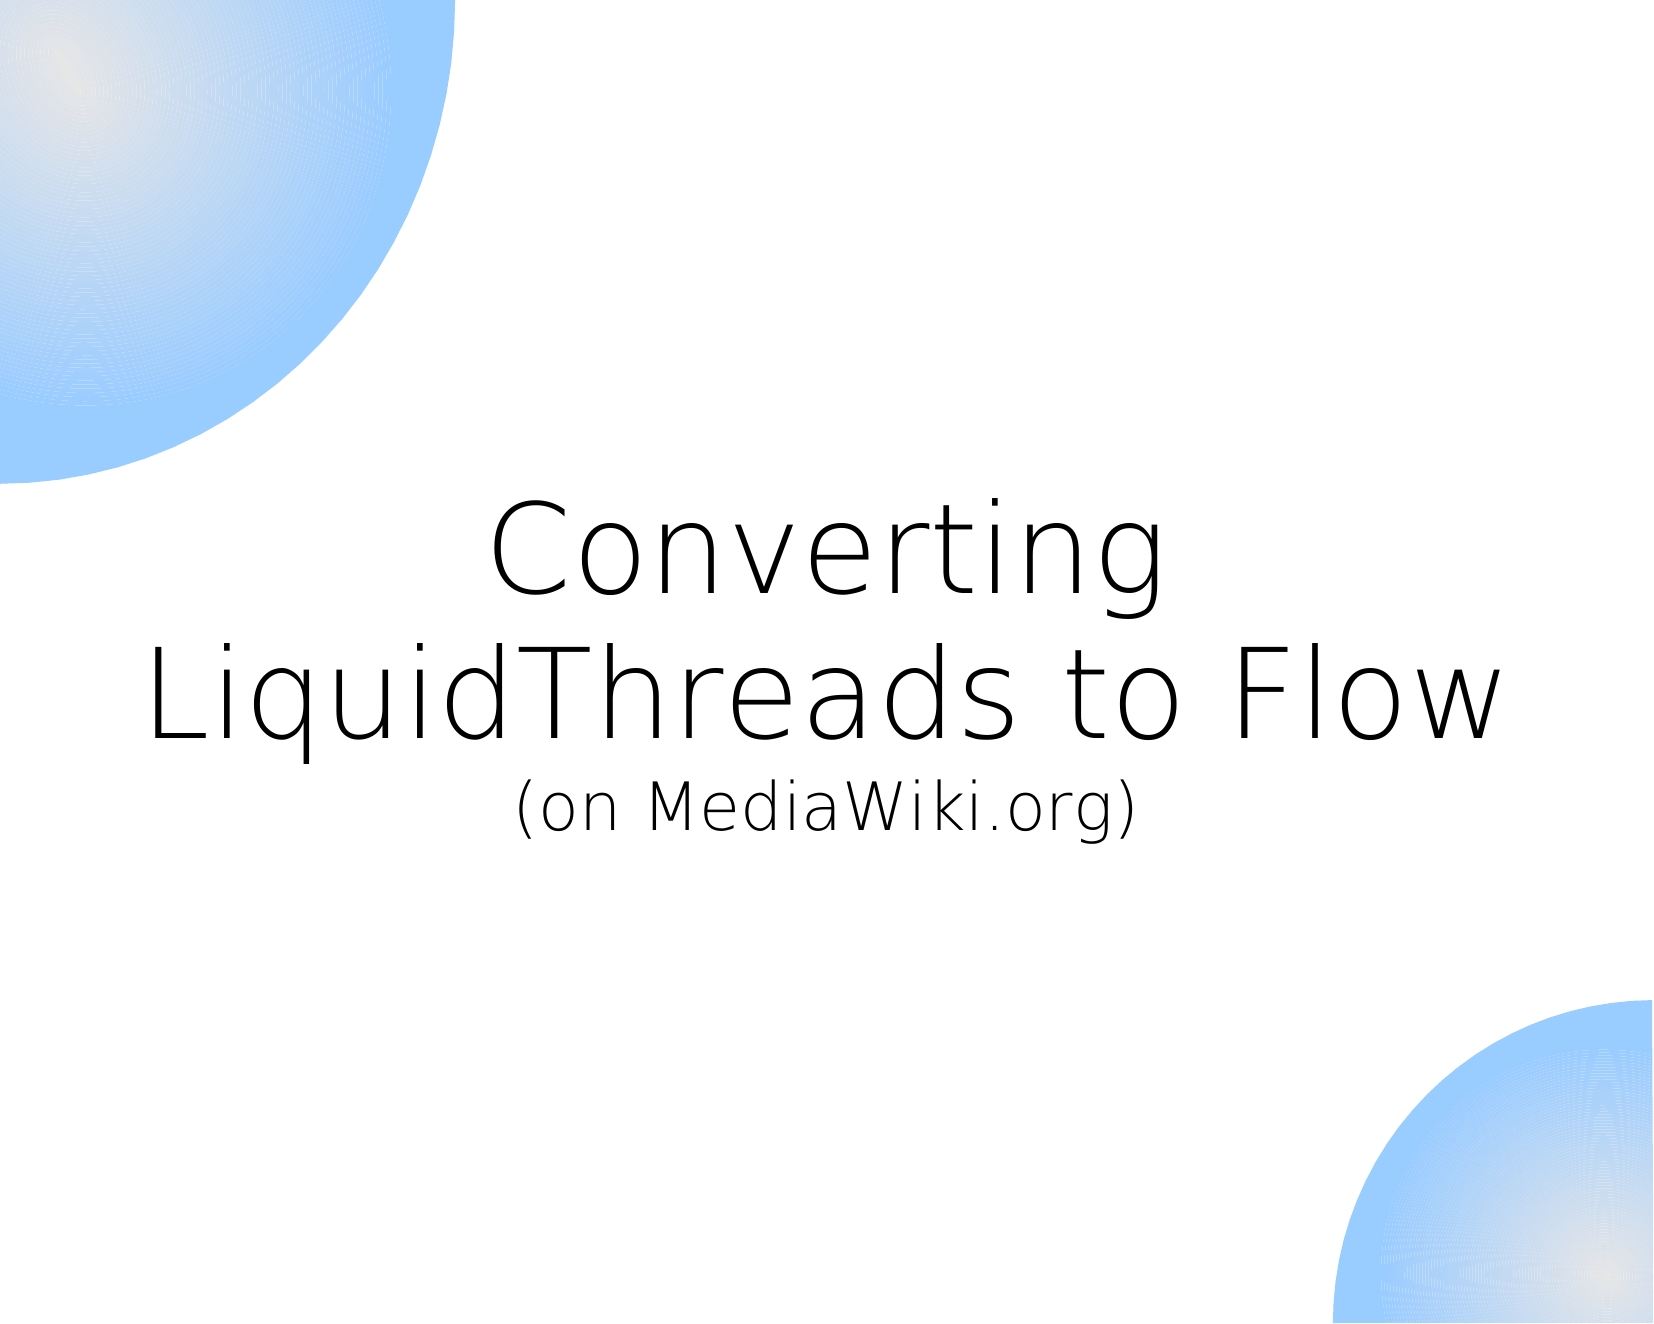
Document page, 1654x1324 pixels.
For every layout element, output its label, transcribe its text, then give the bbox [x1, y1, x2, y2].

subtitle Converting LiquidThreads to Flow (on MediaWiki.org) [82, 149, 1571, 1174]
